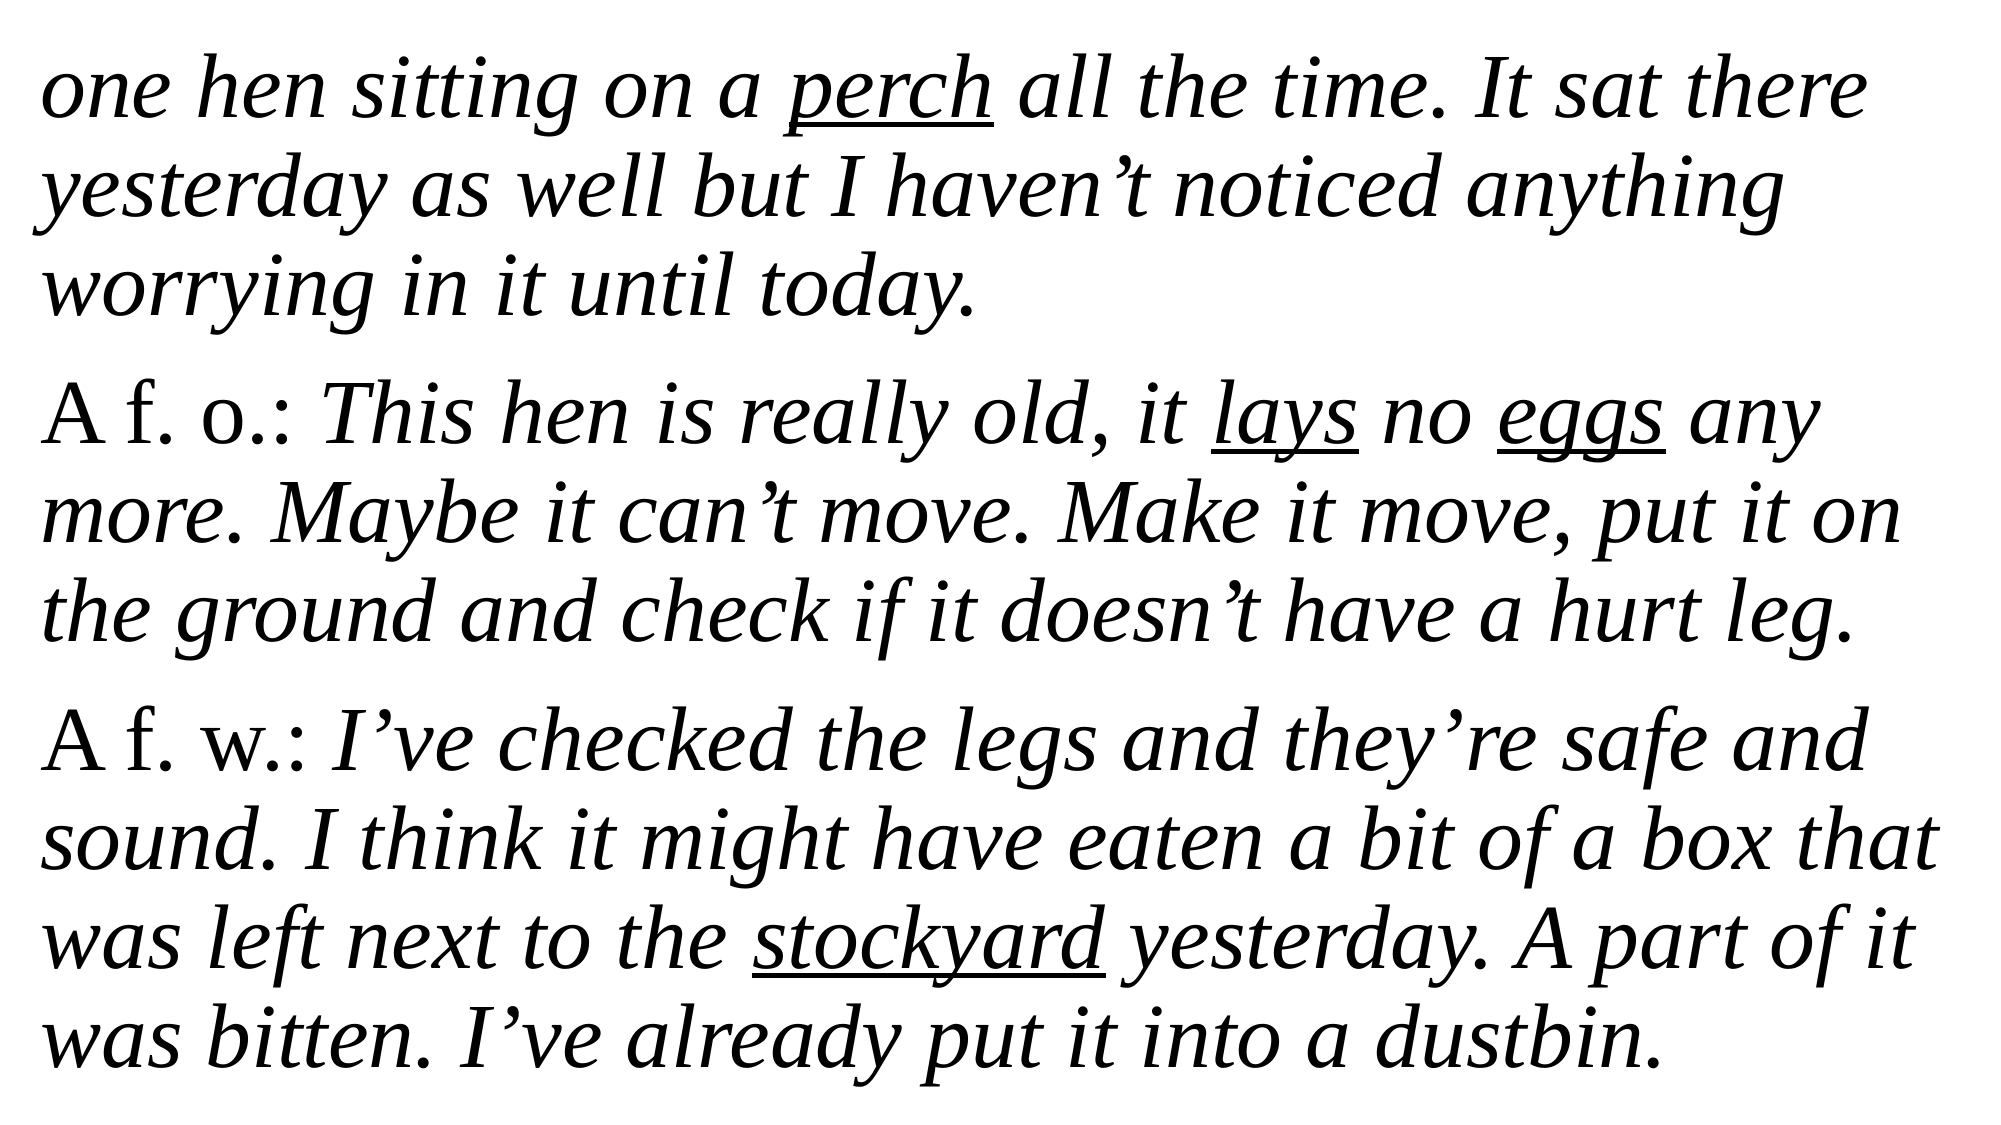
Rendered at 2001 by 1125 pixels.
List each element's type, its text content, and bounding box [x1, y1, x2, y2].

list one hen sitting on a perch all the time. It sat there yesterday as well but I haven’t noticed anything worrying in it until today. A f. o.: This hen is really old, it lays no eggs any more. Maybe it can’t move. Make it move, put it on the ground and check if it doesn’t have a hurt leg. A f. w.: I’ve checked the legs and they’re safe and sound. I think it might have eaten a bit of a box that was left next to the stockyard yesterday. A part of it was bitten. I’ve already put it into a dustbin. [25, 30, 1963, 1096]
